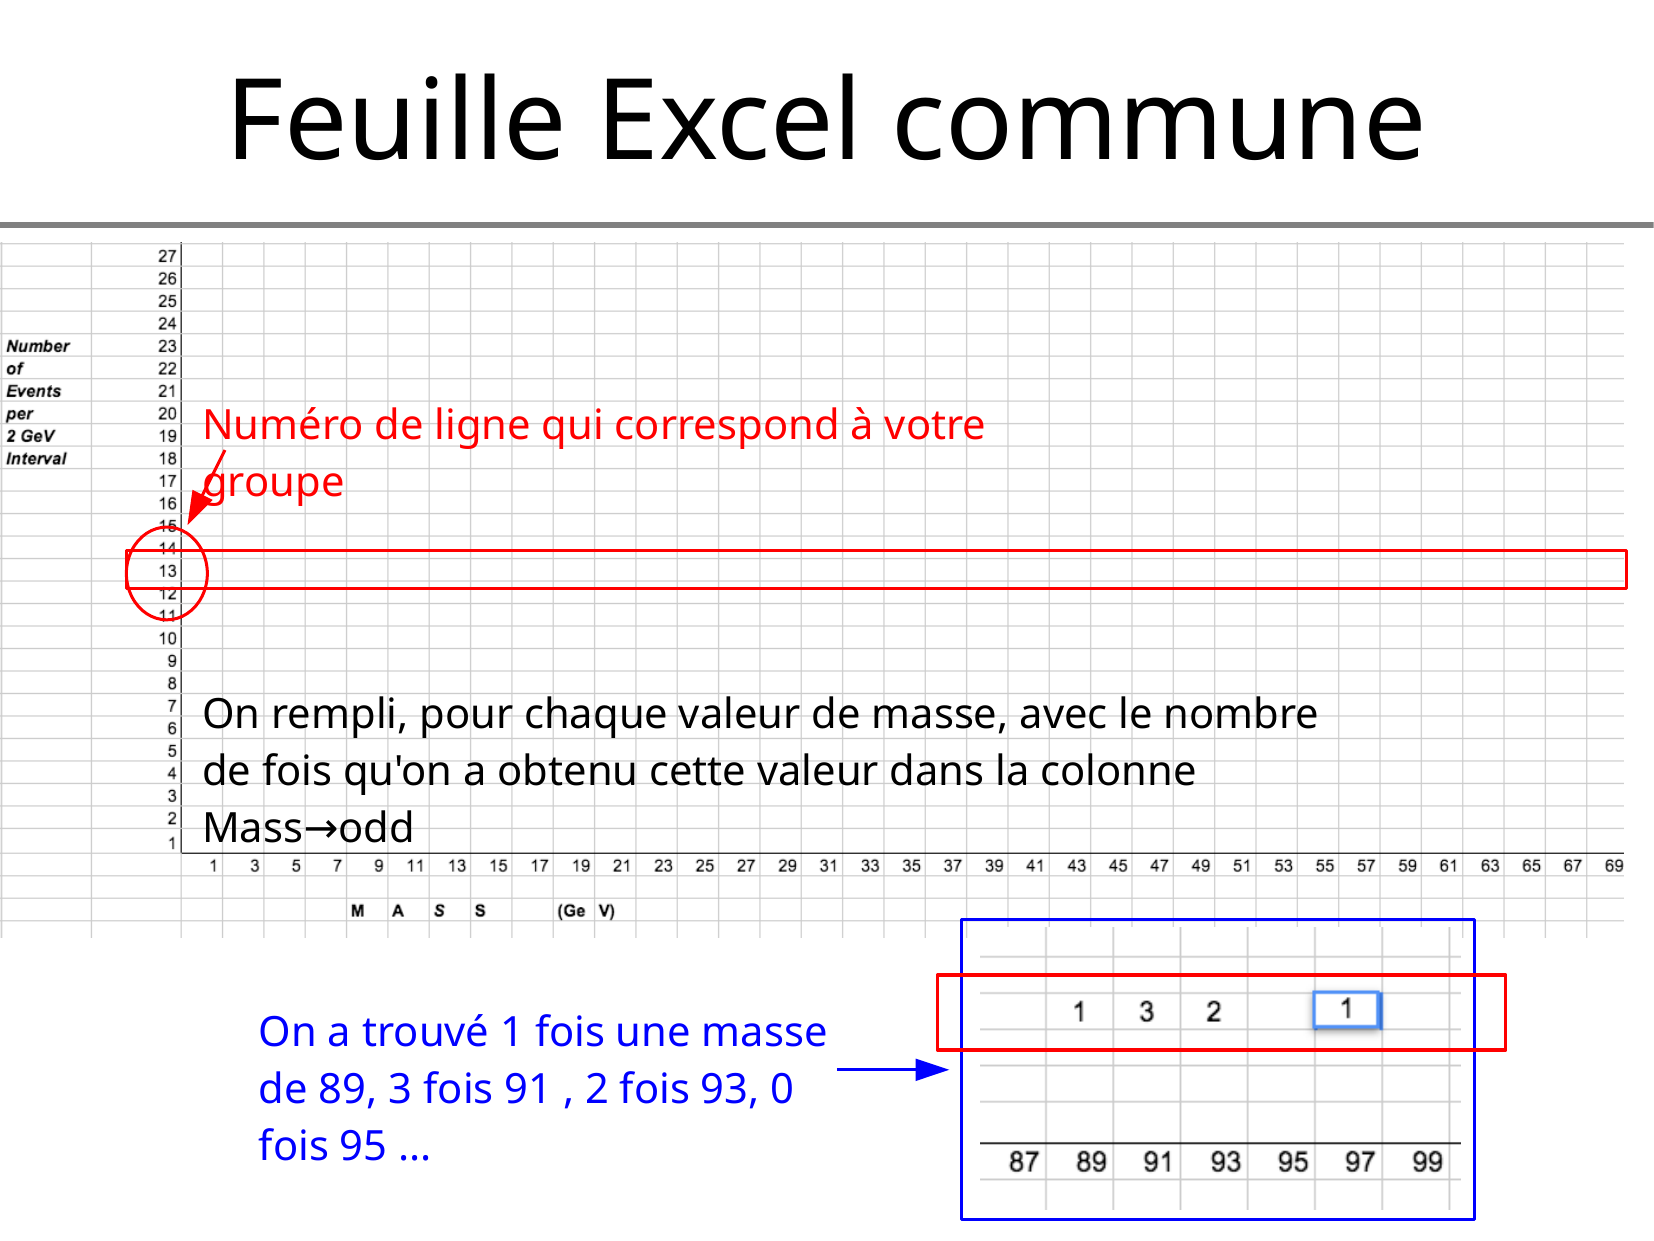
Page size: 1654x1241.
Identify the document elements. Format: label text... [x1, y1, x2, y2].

text_box Numéro de ligne qui correspond à votre groupe [187, 387, 1051, 451]
picture [132, 590, 202, 618]
picture [0, 242, 1624, 938]
picture [963, 921, 1473, 973]
picture [128, 552, 205, 587]
text_box On rempli, pour chaque valeur de masse, avec le nombre de fois qu'on a obtenu cette valeur dans la colonne Mass→odd [187, 676, 1351, 788]
picture [135, 529, 198, 549]
picture [980, 977, 1461, 1048]
text_box Feuille Excel commune [0, 31, 1654, 176]
text_box On a trouvé 1 fois une masse de 89, 3 fois 91 , 2 fois 93, 0 fois 95 ... [244, 994, 890, 1106]
picture [980, 1052, 1461, 1210]
picture [205, 552, 1624, 587]
